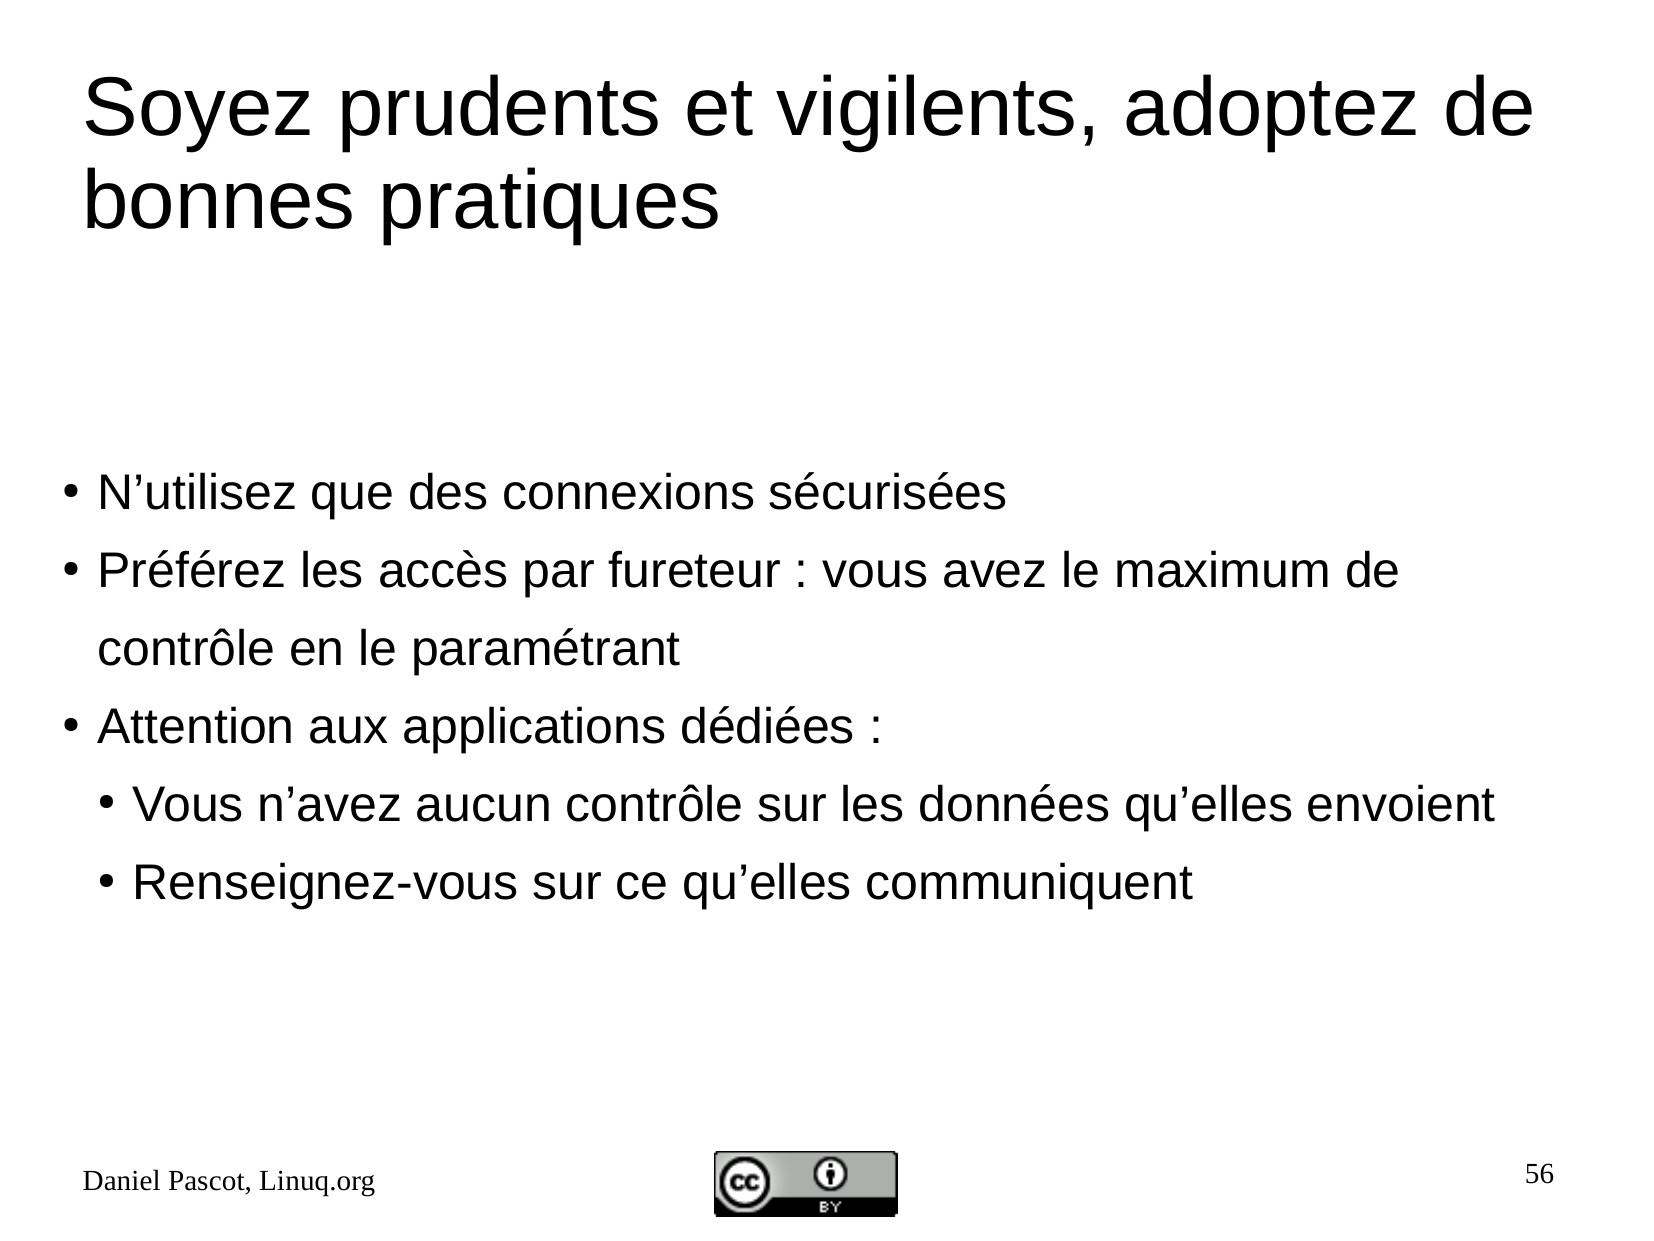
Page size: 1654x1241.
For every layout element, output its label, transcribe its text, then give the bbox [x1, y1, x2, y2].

text_box N’utilisez que des connexions sécurisées Préférez les accès par fureteur : vous avez le maximum de contrôle en le paramétrant Attention aux applications dédiées : Vous n’avez aucun contrôle sur les données qu’elles envoient Renseignez-vous sur ce qu’elles communiquent [47, 300, 1571, 1096]
title Soyez prudents et vigilents, adoptez de bonnes pratiques [82, 28, 1571, 277]
picture [714, 1151, 898, 1217]
